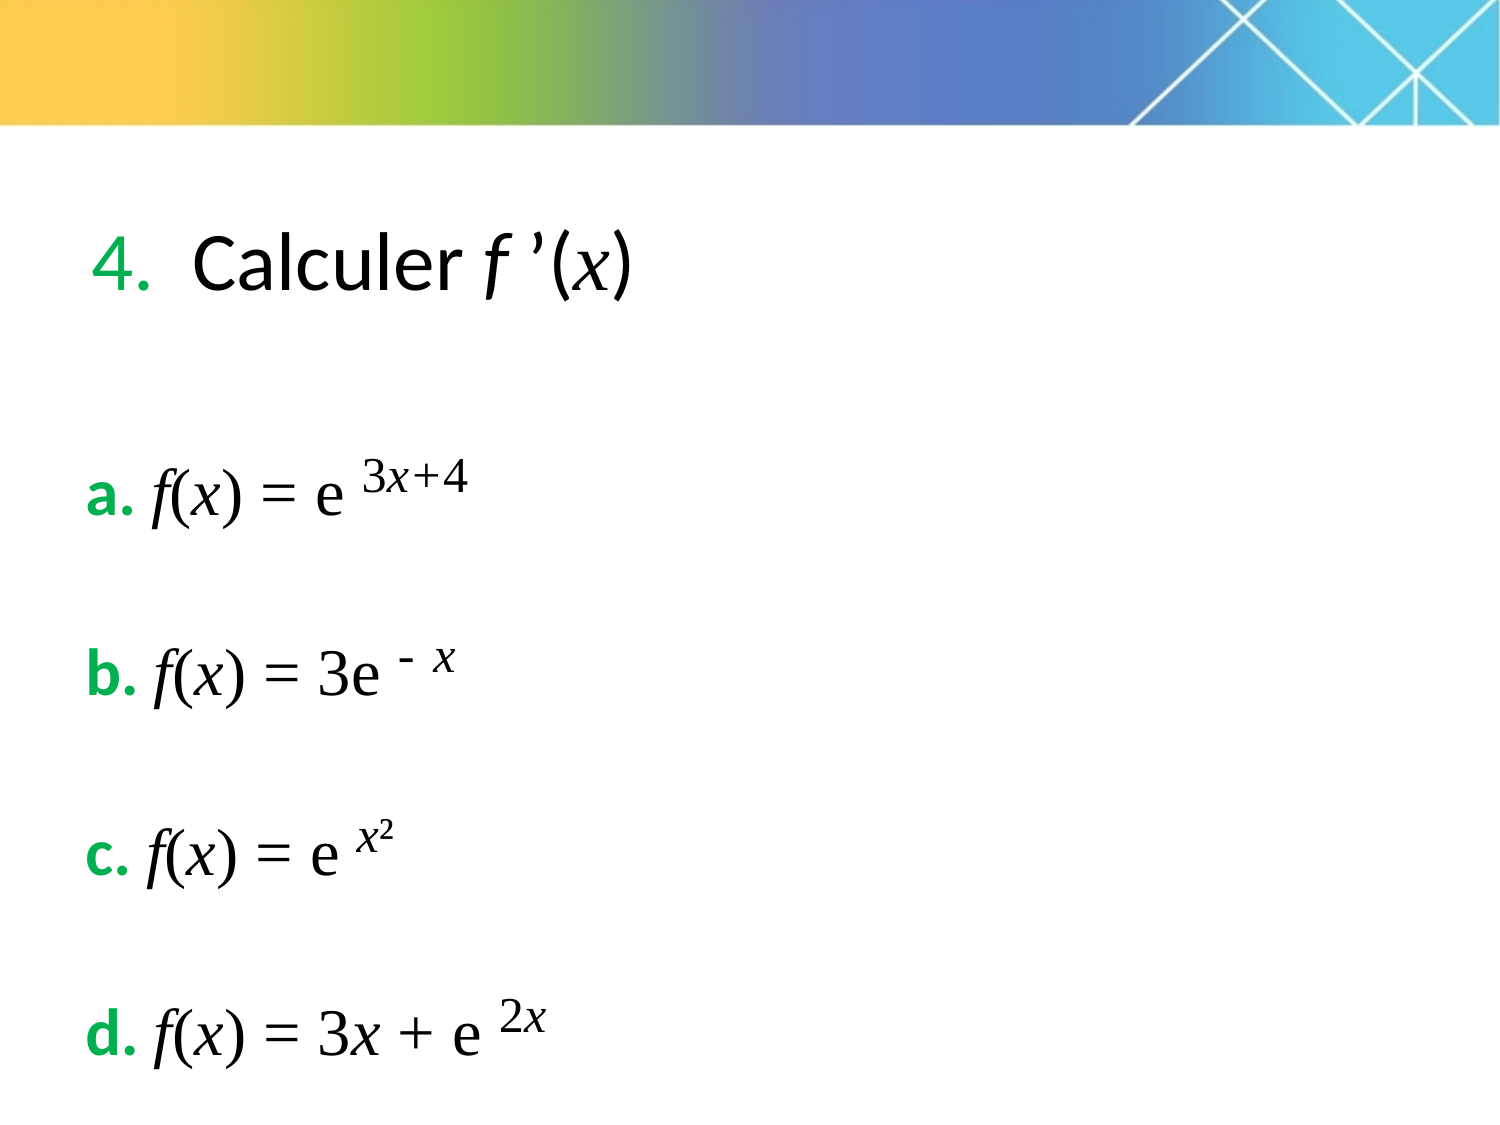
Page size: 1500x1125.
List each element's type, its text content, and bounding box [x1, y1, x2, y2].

text_box a. f(x) = e 3x+4 b. f(x) = 3e - x c. f(x) = e x² d. f(x) = 3x + e 2x [70, 342, 1465, 1024]
title 4. Calculer f ’(x) [76, 164, 1500, 351]
